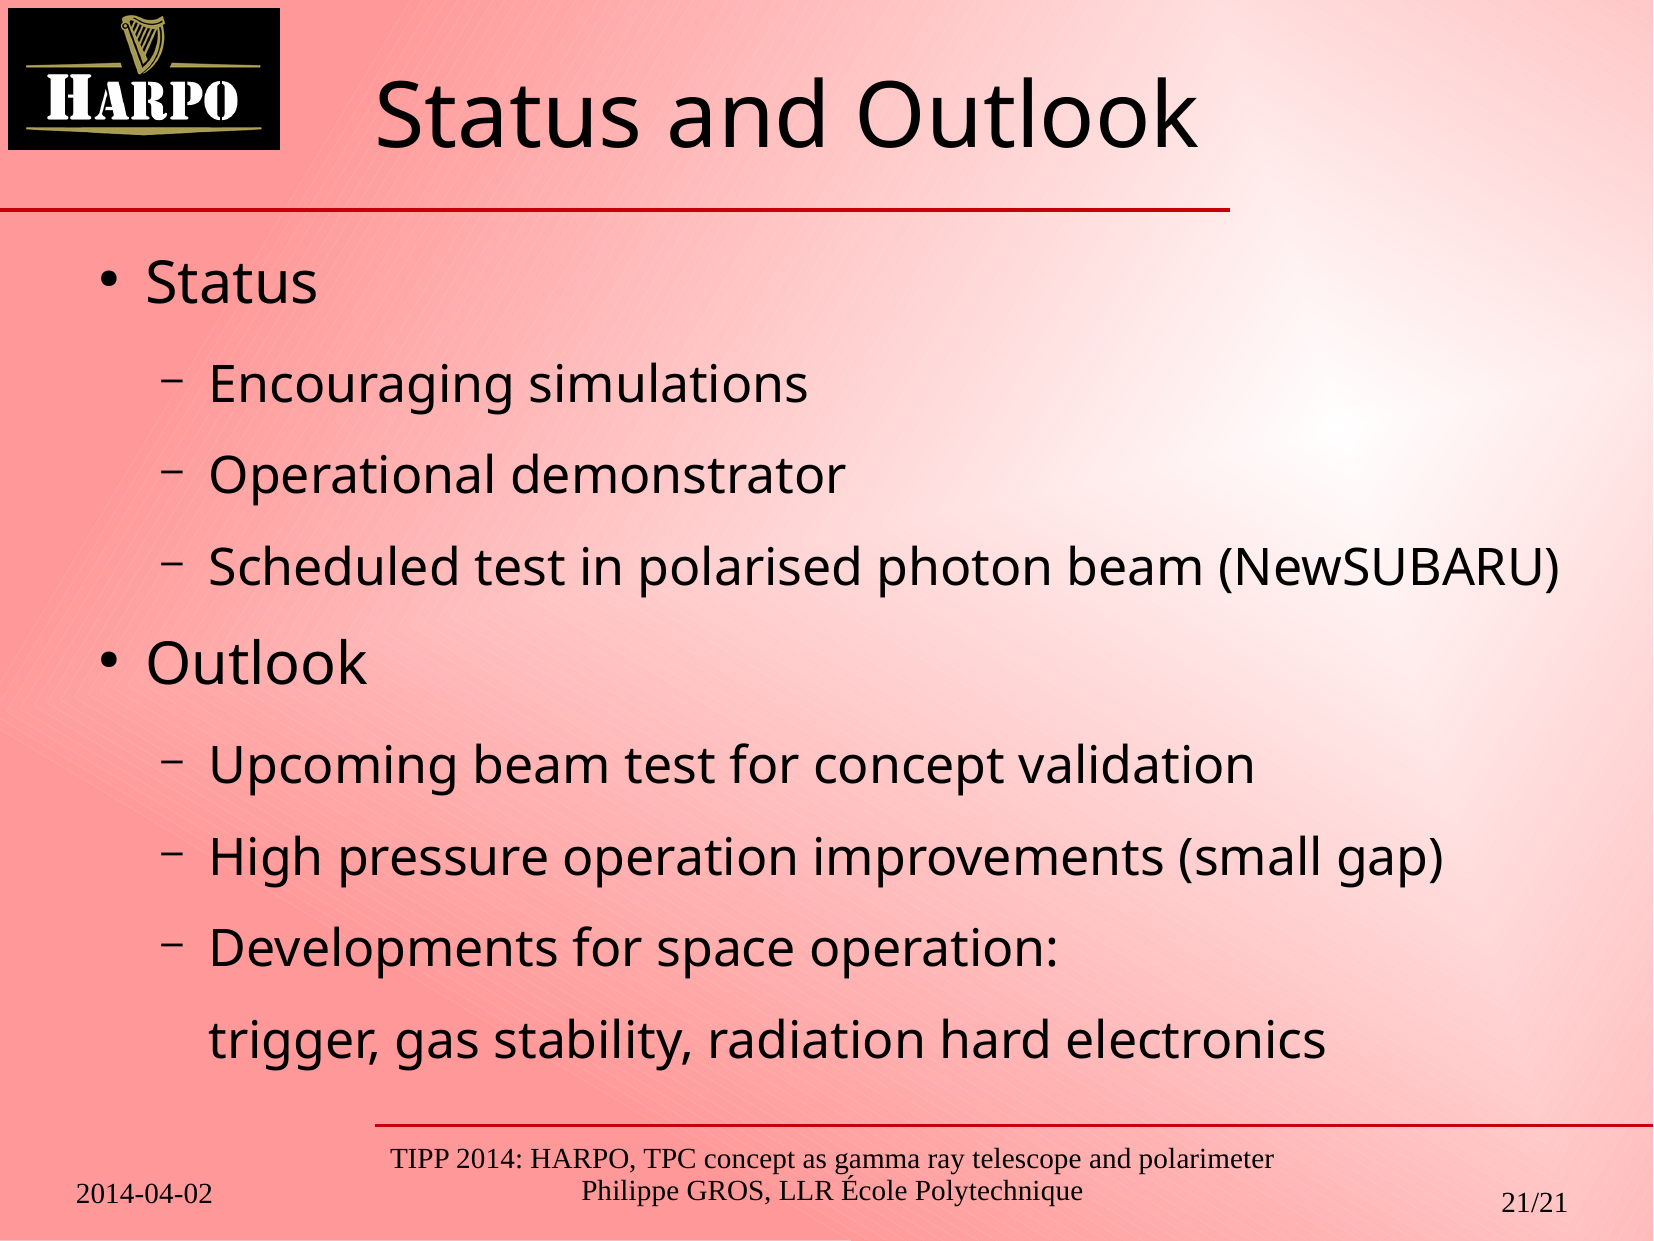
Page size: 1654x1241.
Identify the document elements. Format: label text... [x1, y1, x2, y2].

title Status and Outlook [285, 15, 1291, 211]
picture [8, 8, 280, 150]
list Status Encouraging simulations Operational demonstrator Scheduled test in polarised photon beam (NewSUBARU) Outlook Upcoming beam test for concept validation High pressure operation improvements (small gap) Developments for space operation: trigger, gas stability, radiation hard electronics [82, 240, 1571, 1102]
